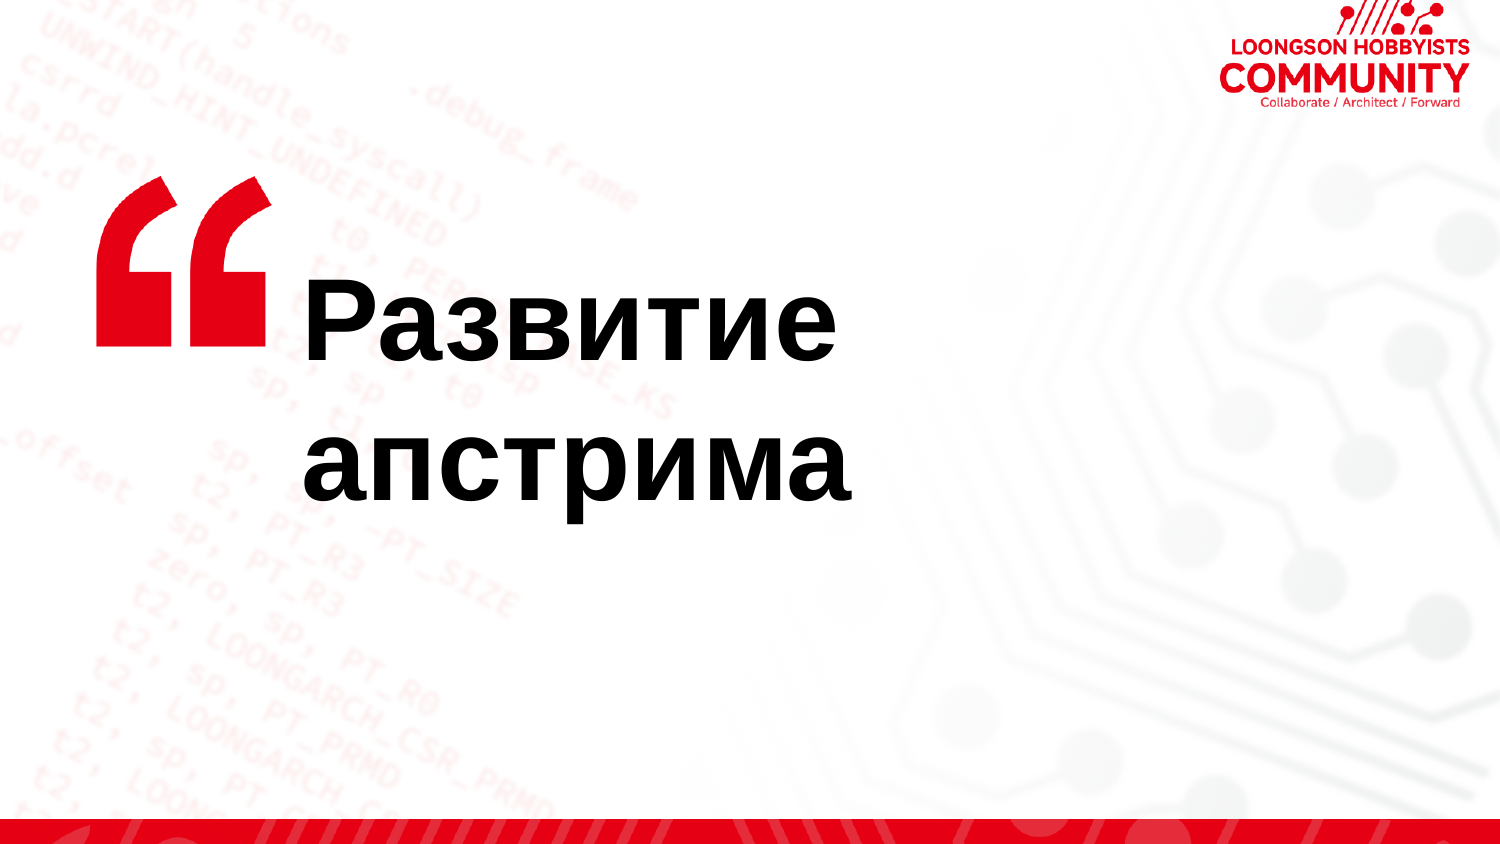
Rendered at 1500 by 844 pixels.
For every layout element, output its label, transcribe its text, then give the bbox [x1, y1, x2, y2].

title Развитие апстрима [286, 231, 1132, 536]
picture [0, 0, 1500, 844]
